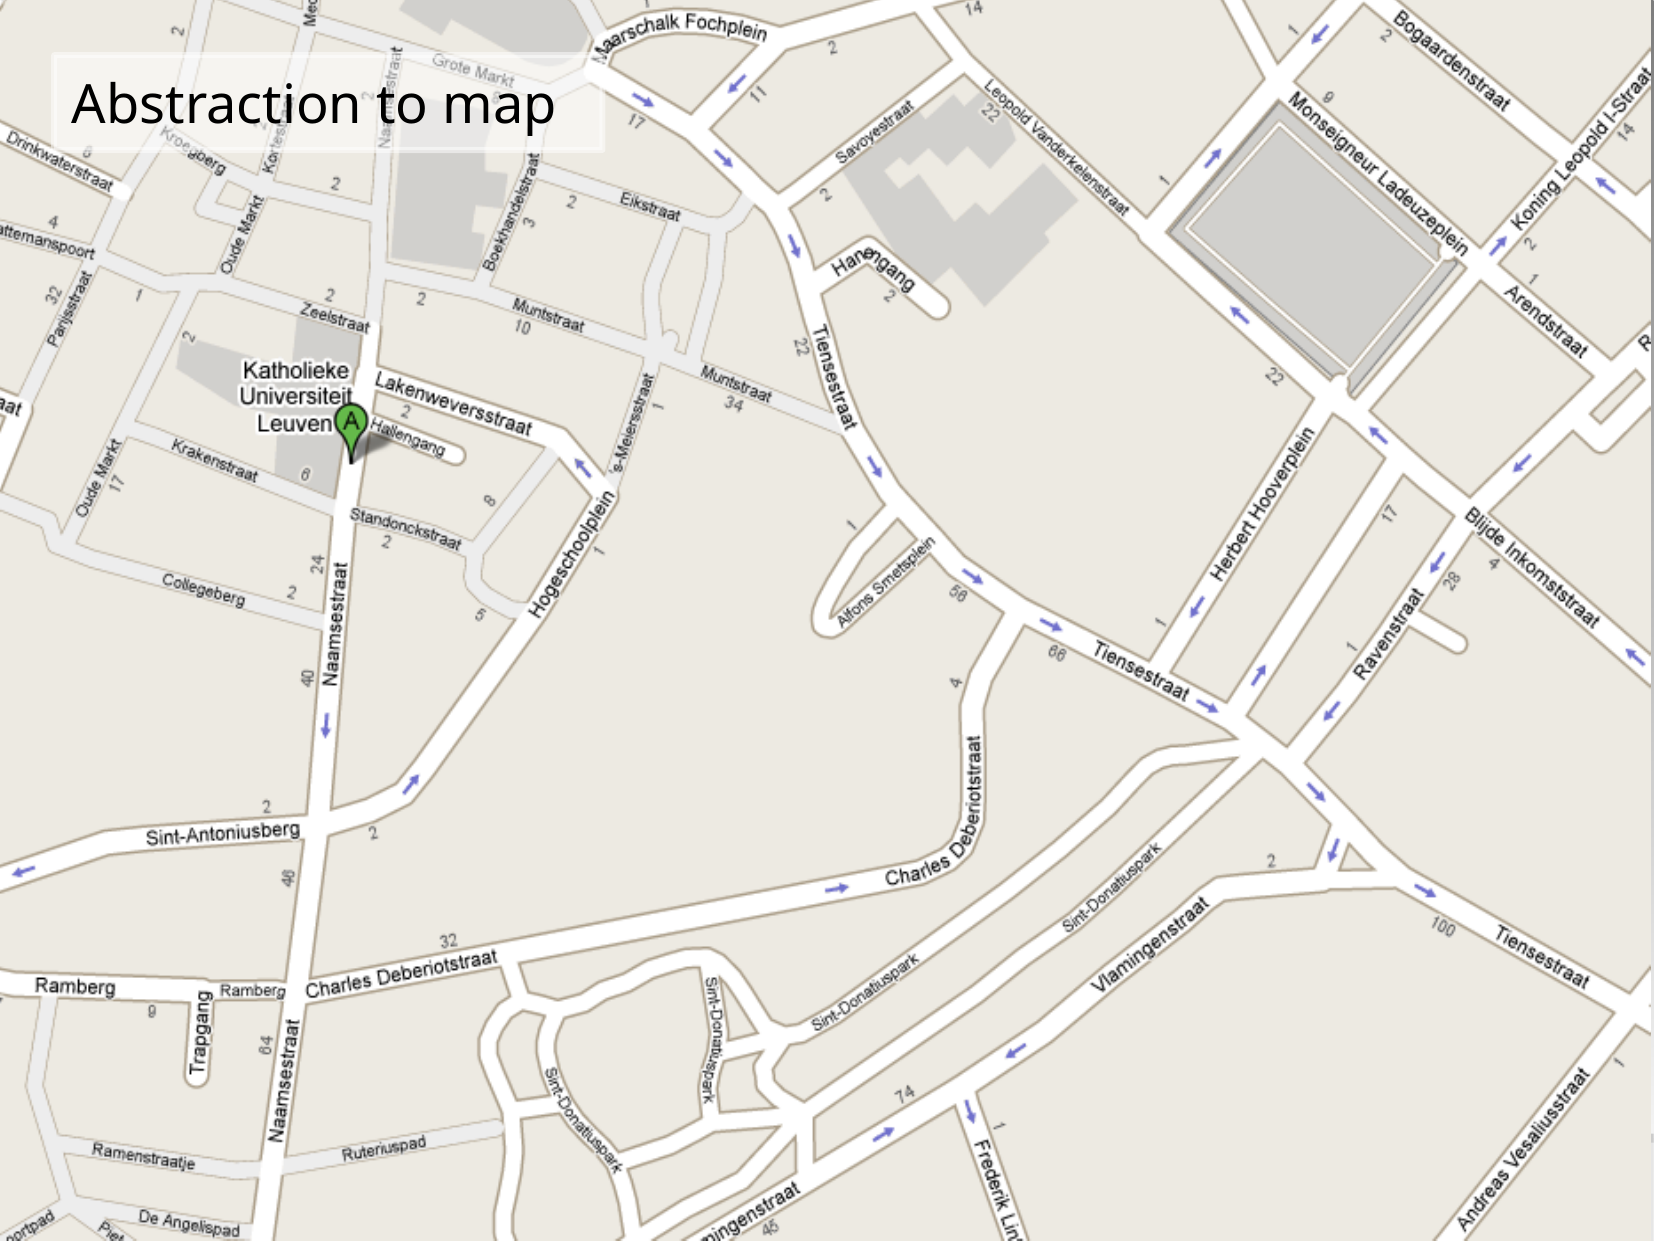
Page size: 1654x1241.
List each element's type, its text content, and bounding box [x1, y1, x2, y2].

picture [0, 0, 1651, 1241]
text_box Abstraction to map [54, 55, 603, 143]
